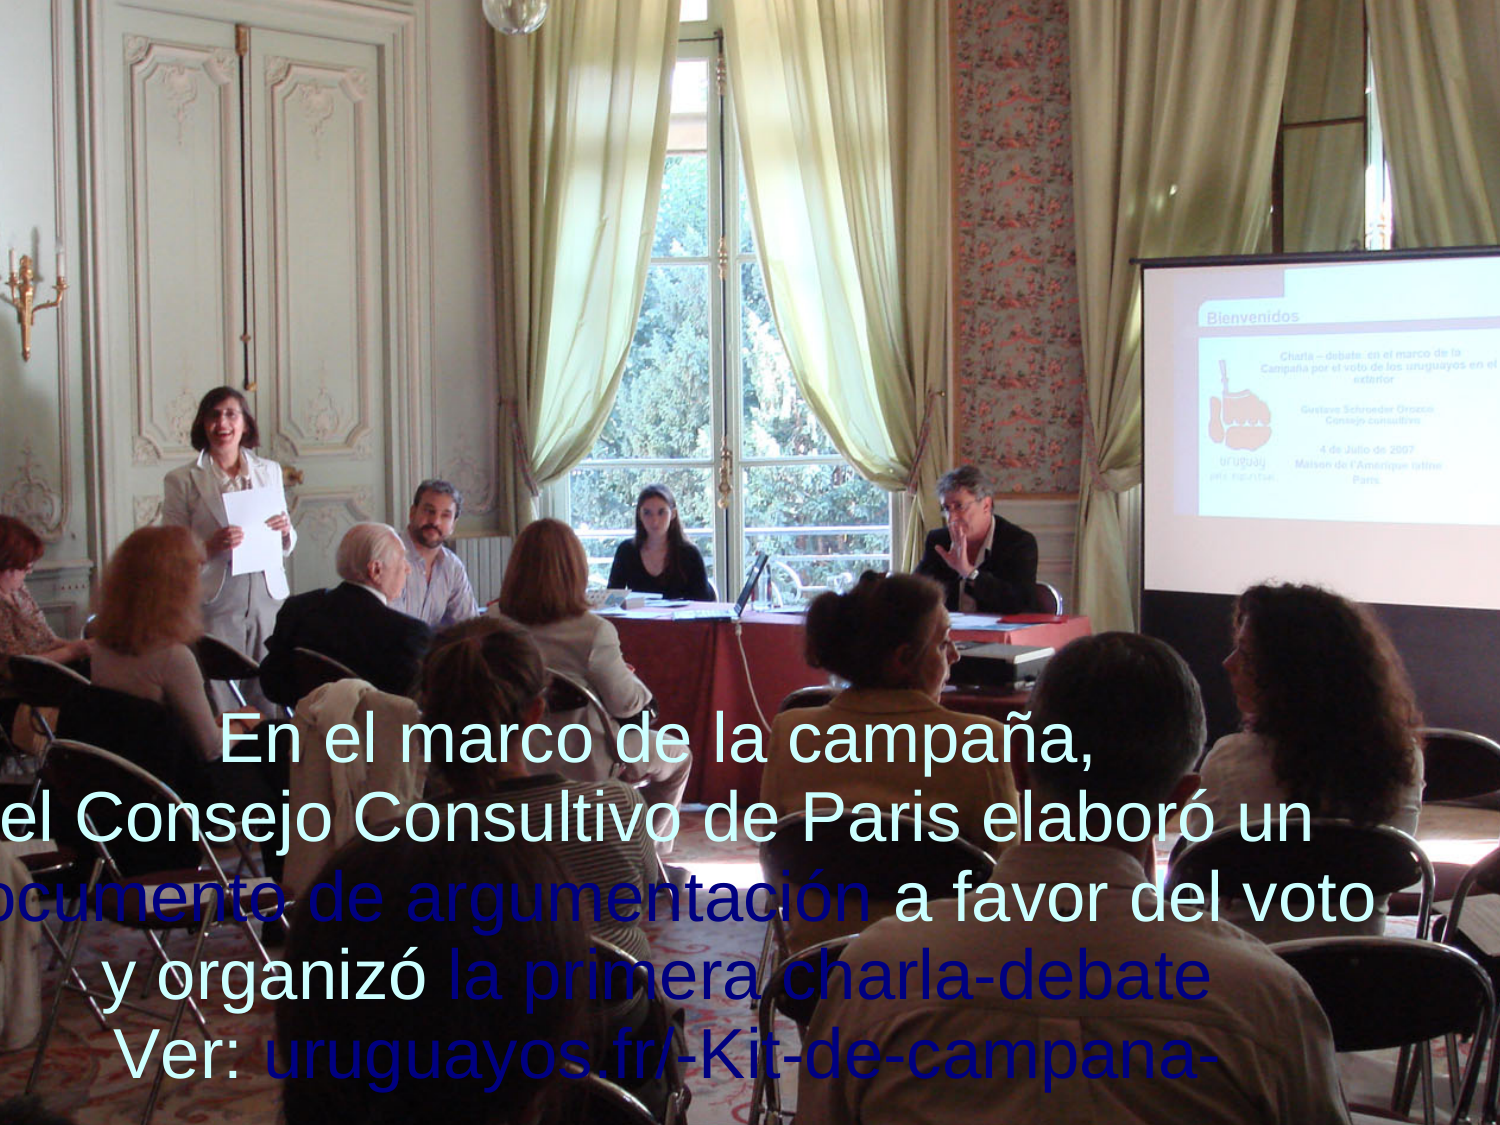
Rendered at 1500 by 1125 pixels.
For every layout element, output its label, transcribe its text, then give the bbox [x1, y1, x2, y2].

title En el marco de la campaña, el Consejo Consultivo de Paris elaboró un documento de argumentación a favor del voto y organizó la primera charla-debate Ver: uruguayos.fr/-Kit-de-campana- [0, 572, 1428, 1125]
picture [0, 0, 1500, 1125]
